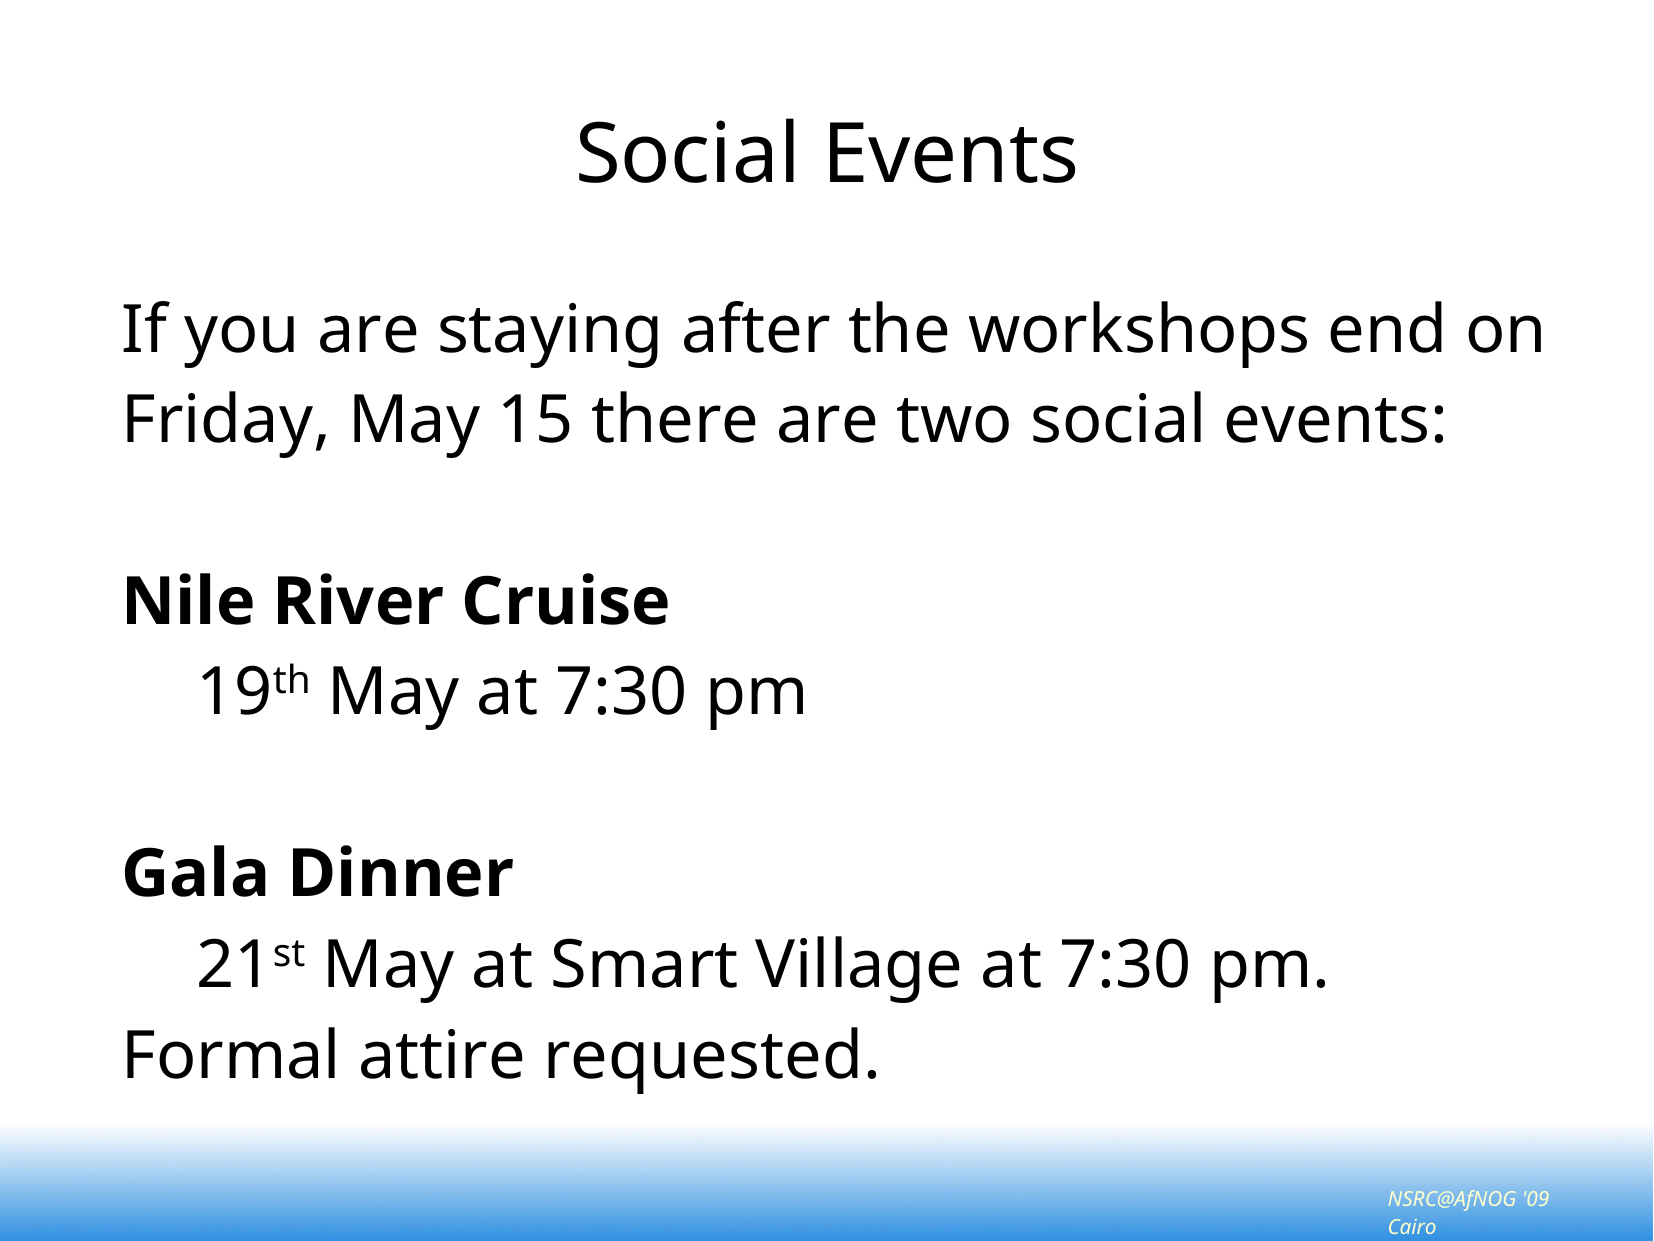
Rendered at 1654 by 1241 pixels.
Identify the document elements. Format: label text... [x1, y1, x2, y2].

picture [0, 1122, 1653, 1241]
list If you are staying after the workshops end on Friday, May 15 there are two social events: Nile River Cruise 19th May at 7:30 pm Gala Dinner 21st May at Smart Village at 7:30 pm. Formal attire requested. [121, 280, 1561, 1091]
title Social Events [121, 46, 1534, 254]
